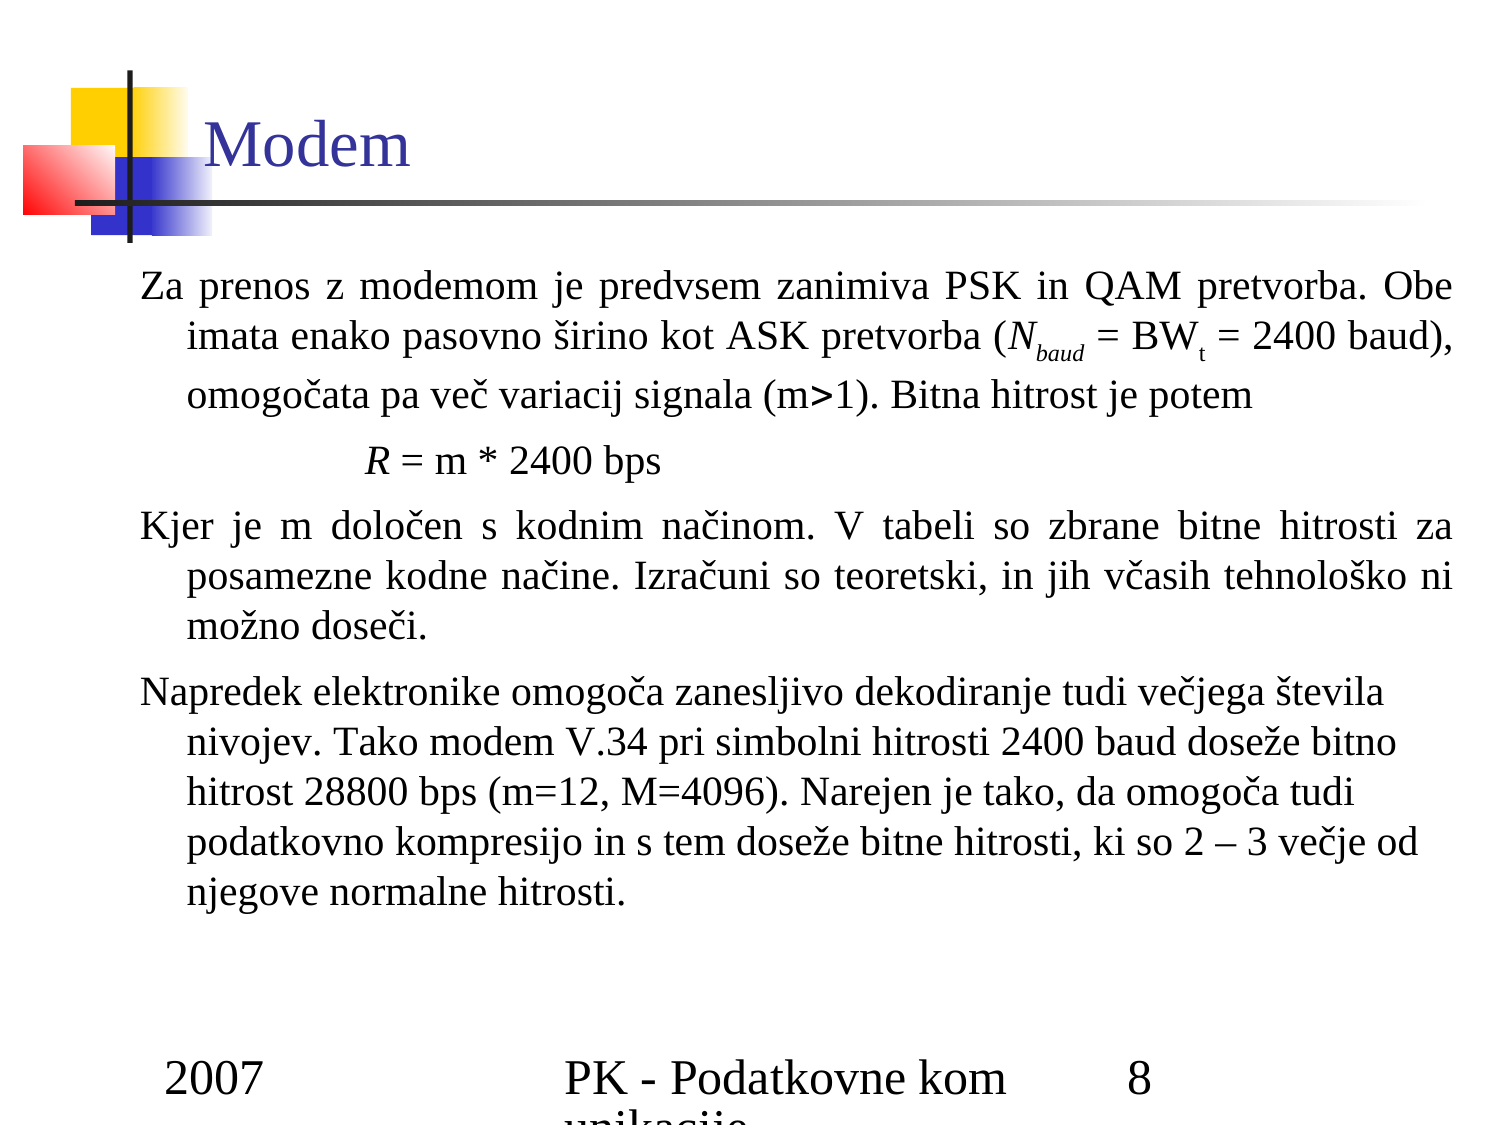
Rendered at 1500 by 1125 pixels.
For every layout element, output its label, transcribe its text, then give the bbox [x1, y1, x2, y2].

title Modem [188, 92, 1468, 188]
list Za prenos z modemom je predvsem zanimiva PSK in QAM pretvorba. Obe imata enako pasovno širino kot ASK pretvorba (Nbaud = BWt = 2400 baud), omogočata pa več variacij signala (m1). Bitna hitrost je potem R = m * 2400 bps Kjer je m določen s kodnim načinom. V tabeli so zbrane bitne hitrosti za posamezne kodne načine. Izračuni so teoretski, in jih včasih tehnološko ni možno doseči. Napredek elektronike omogoča zanesljivo dekodiranje tudi večjega števila nivojev. Tako modem V.34 pri simbolni hitrosti 2400 baud doseže bitno hitrost 28800 bps (m=12, M=4096). Narejen je tako, da omogoča tudi podatkovno kompresijo in s tem doseže bitne hitrosti, ki so 2 – 3 večje od njegove normalne hitrosti. [50, 249, 1469, 1007]
